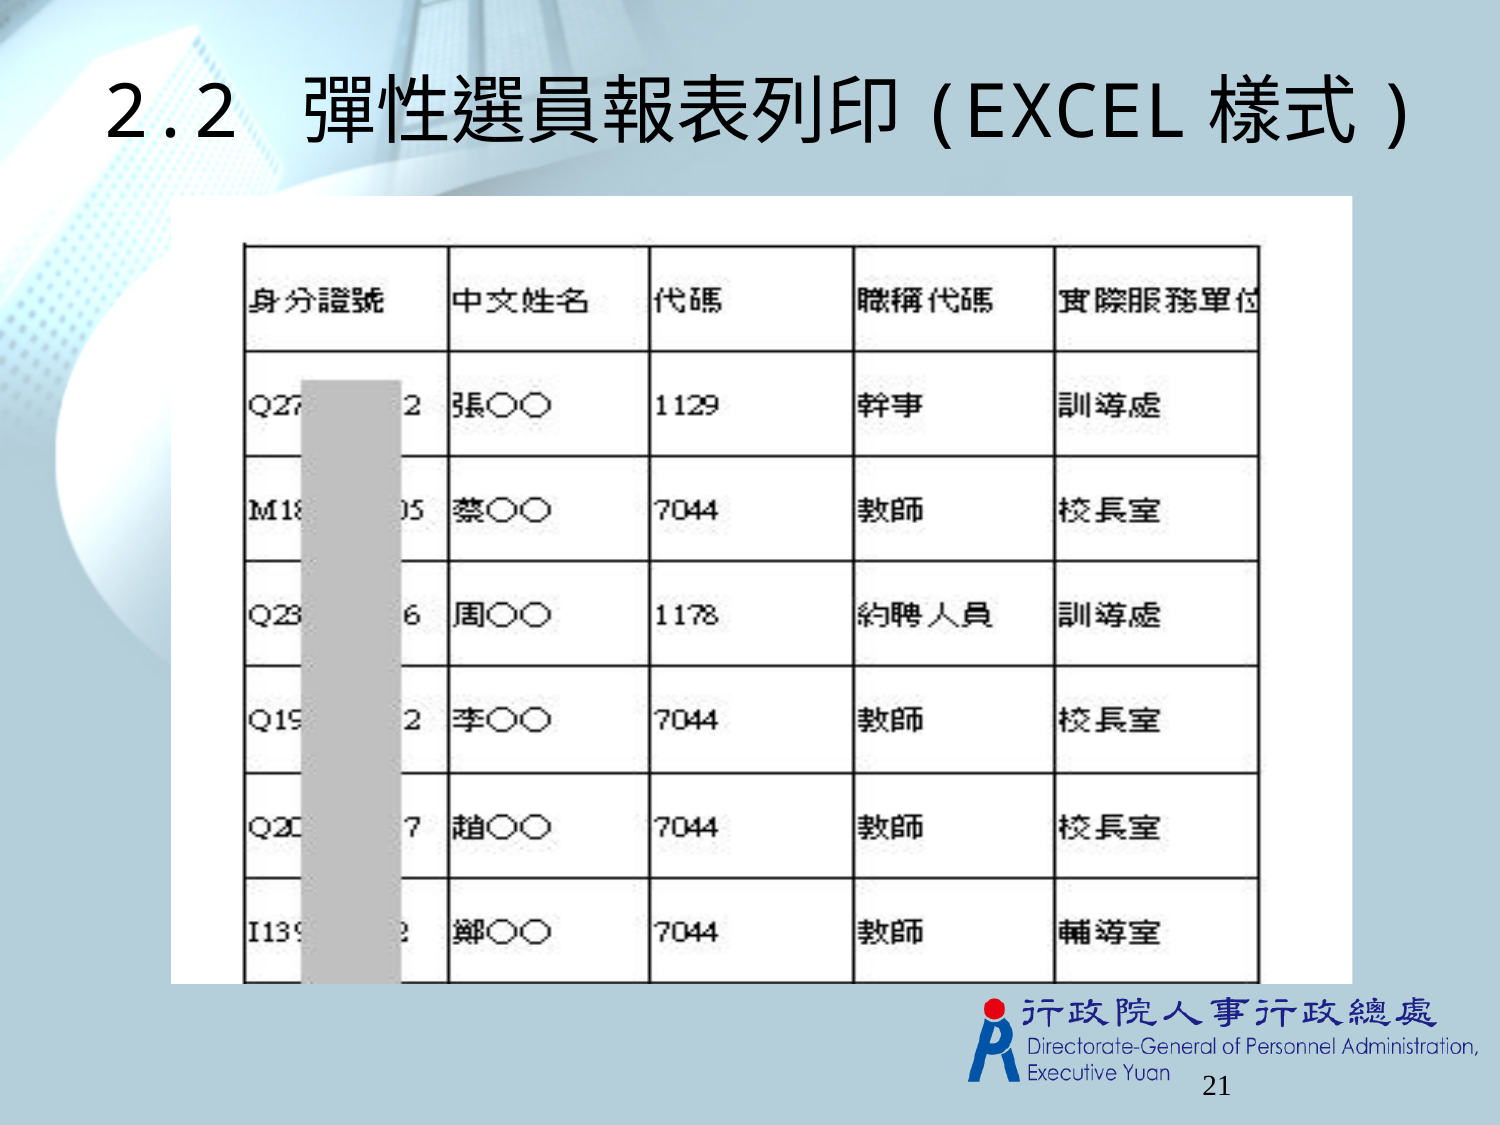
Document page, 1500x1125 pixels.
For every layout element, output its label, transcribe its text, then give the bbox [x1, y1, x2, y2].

picture [171, 196, 1353, 984]
text_box 2.2 彈性選員報表列印(EXCEL樣式) [89, 55, 1436, 160]
text_box [1187, 1058, 1500, 1125]
